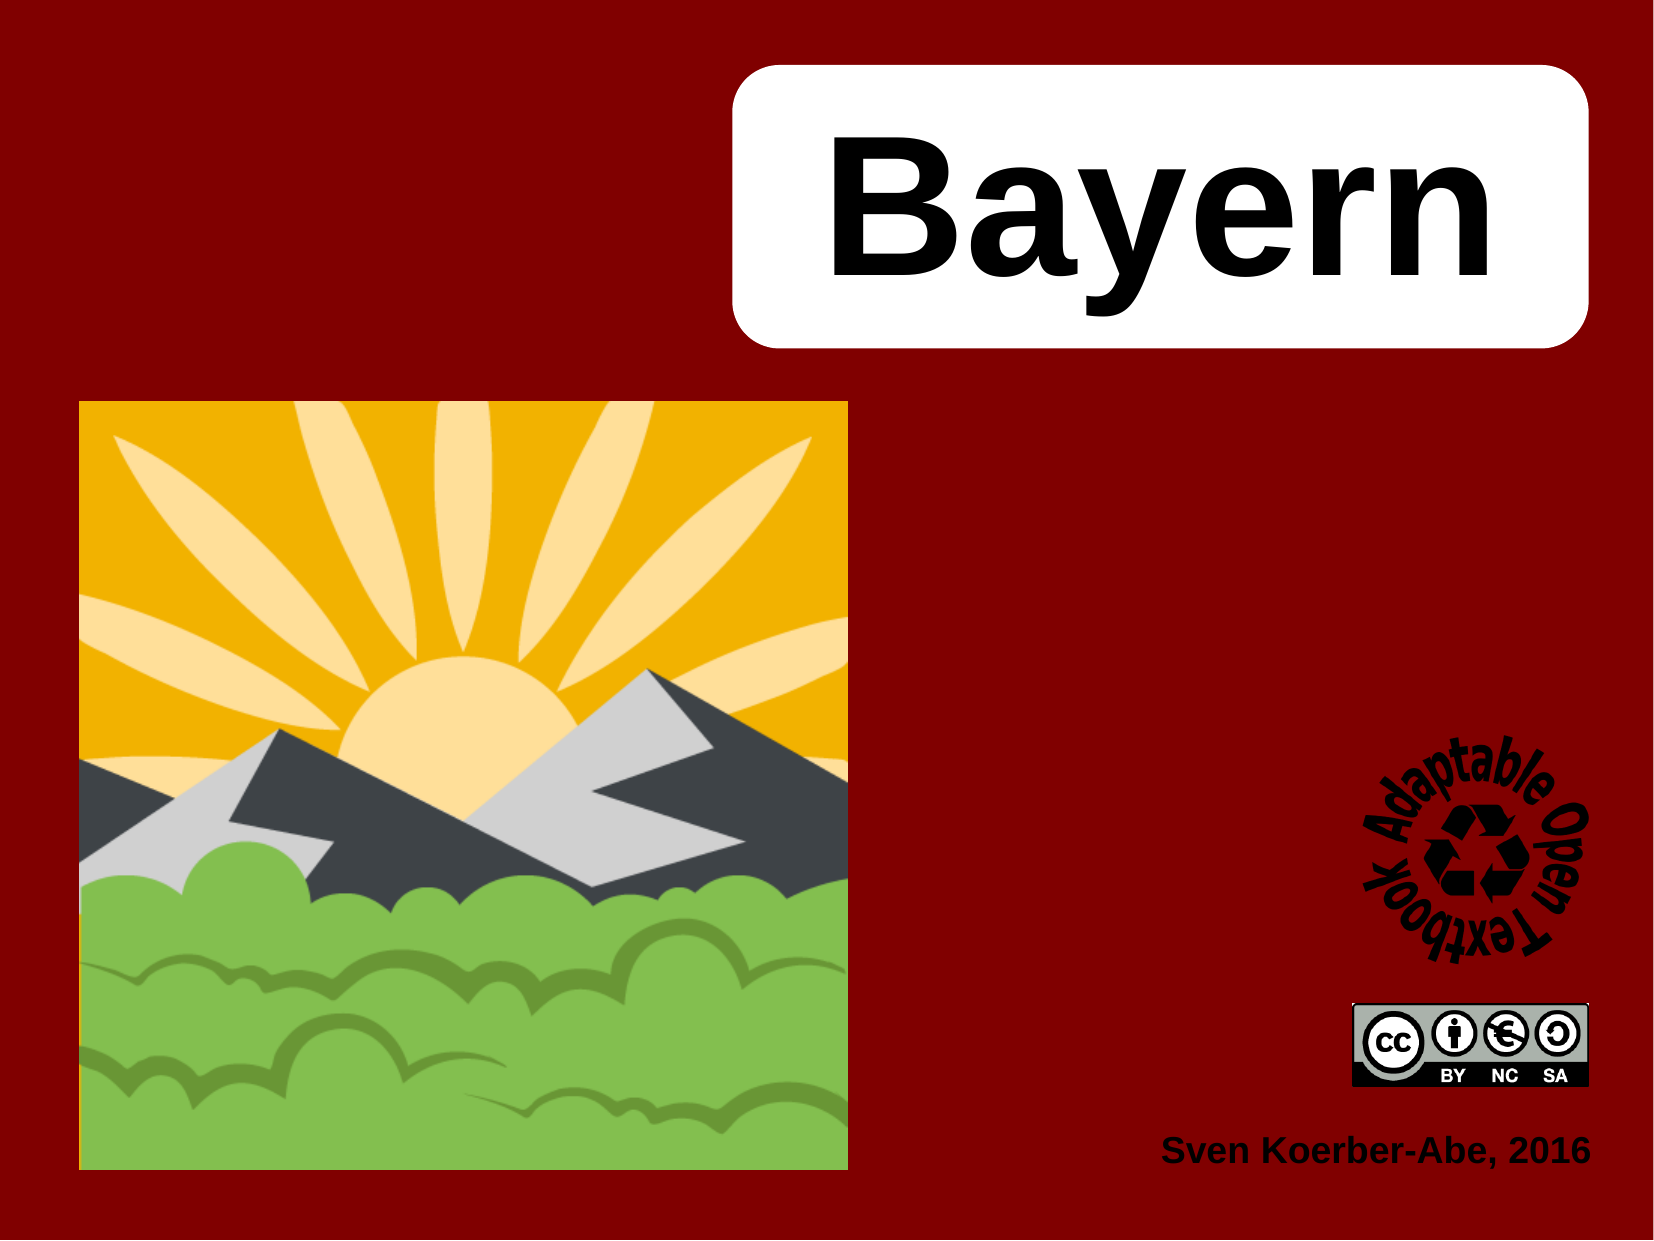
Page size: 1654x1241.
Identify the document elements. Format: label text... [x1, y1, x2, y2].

picture [79, 401, 848, 1170]
text_box Bayern [732, 64, 1589, 349]
picture [1352, 1003, 1589, 1087]
text_box Sven Koerber-Abe, 2016 [1098, 1122, 1607, 1182]
picture [1358, 732, 1595, 969]
